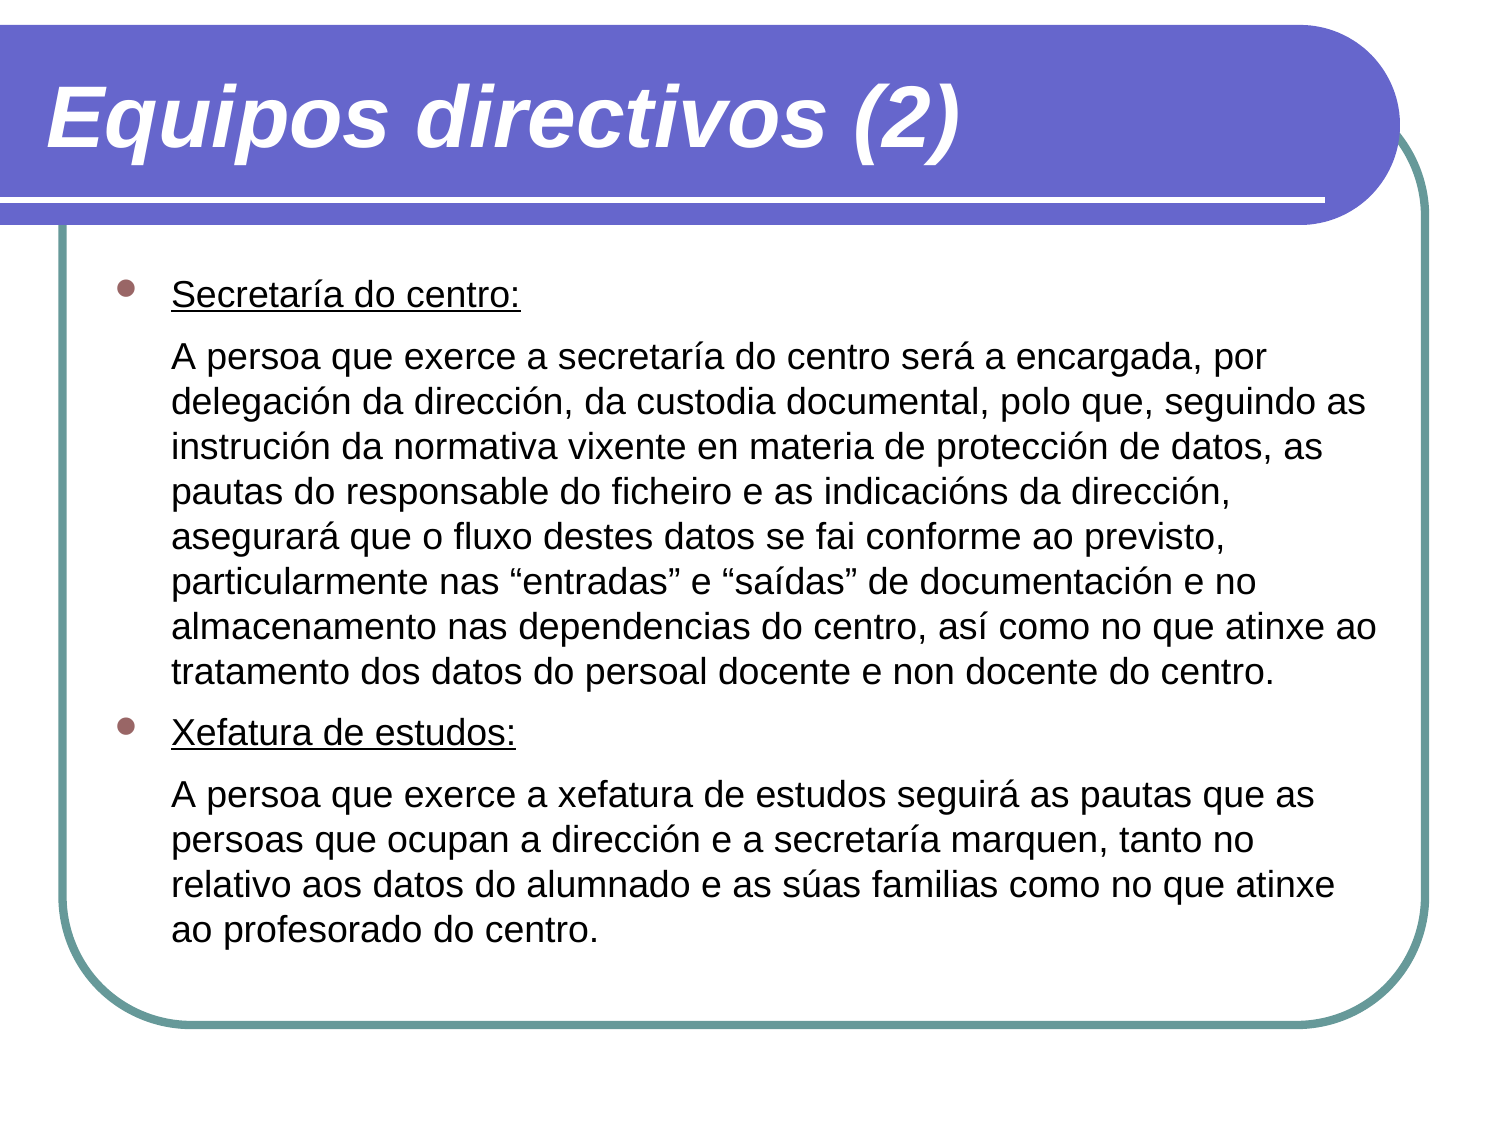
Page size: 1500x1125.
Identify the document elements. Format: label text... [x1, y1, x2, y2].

title Equipos directivos (2) [31, 0, 1347, 226]
list Secretaría do centro: A persoa que exerce a secretaría do centro será a encargada, por delegación da dirección, da custodia documental, polo que, seguindo as instrución da normativa vixente en materia de protección de datos, as pautas do responsable do ficheiro e as indicacións da dirección, asegurará que o fluxo destes datos se fai conforme ao previsto, particularmente nas “entradas” e “saídas” de documentación e no almacenamento nas dependencias do centro, así como no que atinxe ao tratamento dos datos do persoal docente e non docente do centro. Xefatura de estudos: A persoa que exerce a xefatura de estudos seguirá as pautas que as persoas que ocupan a dirección e a secretaría marquen, tanto no relativo aos datos do alumnado e as súas familias como no que atinxe ao profesorado do centro. [99, 262, 1401, 1020]
